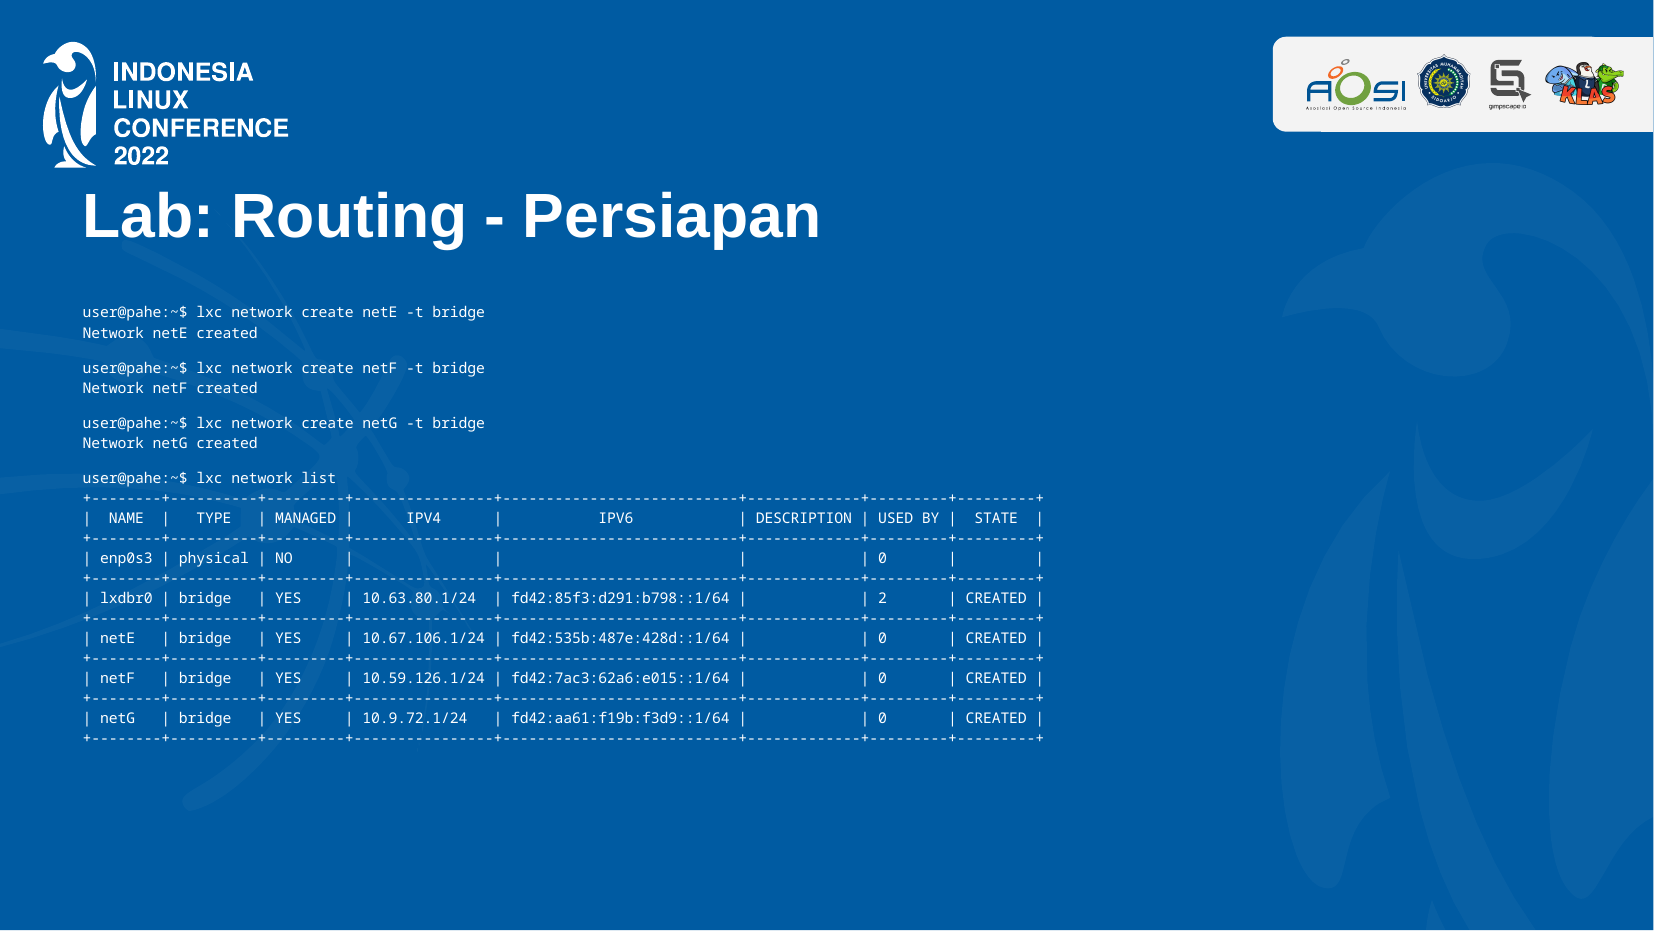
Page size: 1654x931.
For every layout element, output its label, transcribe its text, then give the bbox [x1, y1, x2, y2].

list user@pahe:~$ lxc network create netE -t bridge Network netE created user@pahe:~$ lxc network create netF -t bridge Network netF created user@pahe:~$ lxc network create netG -t bridge Network netG created user@pahe:~$ lxc network list +--------+----------+---------+----------------+---------------------------+-------------+---------+---------+ | NAME | TYPE | MANAGED | IPV4 | IPV6 | DESCRIPTION | USED BY | STATE | +--------+----------+---------+----------------+---------------------------+-------------+---------+---------+ | enp0s3 | physical | NO | | | | 0 | | +--------+----------+---------+----------------+---------------------------+-------------+---------+---------+ | lxdbr0 | bridge | YES | 10.63.80.1/24 | fd42:85f3:d291:b798::1/64 | | 2 | CREATED | +--------+----------+---------+----------------+---------------------------+-------------+---------+---------+ | netE | bridge | YES | 10.67.106.1/24 | fd42:535b:487e:428d::1/64 | | 0 | CREATED | +--------+----------+---------+----------------+---------------------------+-------------+---------+---------+ | netF | bridge | YES | 10.59.126.1/24 | fd42:7ac3:62a6:e015::1/64 | | 0 | CREATED | +--------+----------+---------+----------------+---------------------------+-------------+---------+---------+ | netG | bridge | YES | 10.9.72.1/24 | fd42:aa61:f19b:f3d9::1/64 | | 0 | CREATED | +--------+----------+---------+----------------+---------------------------+-------------+---------+---------+ [82, 302, 1571, 758]
title Lab: Routing - Persiapan [82, 150, 1571, 281]
picture [1417, 54, 1471, 108]
picture [1545, 62, 1624, 105]
